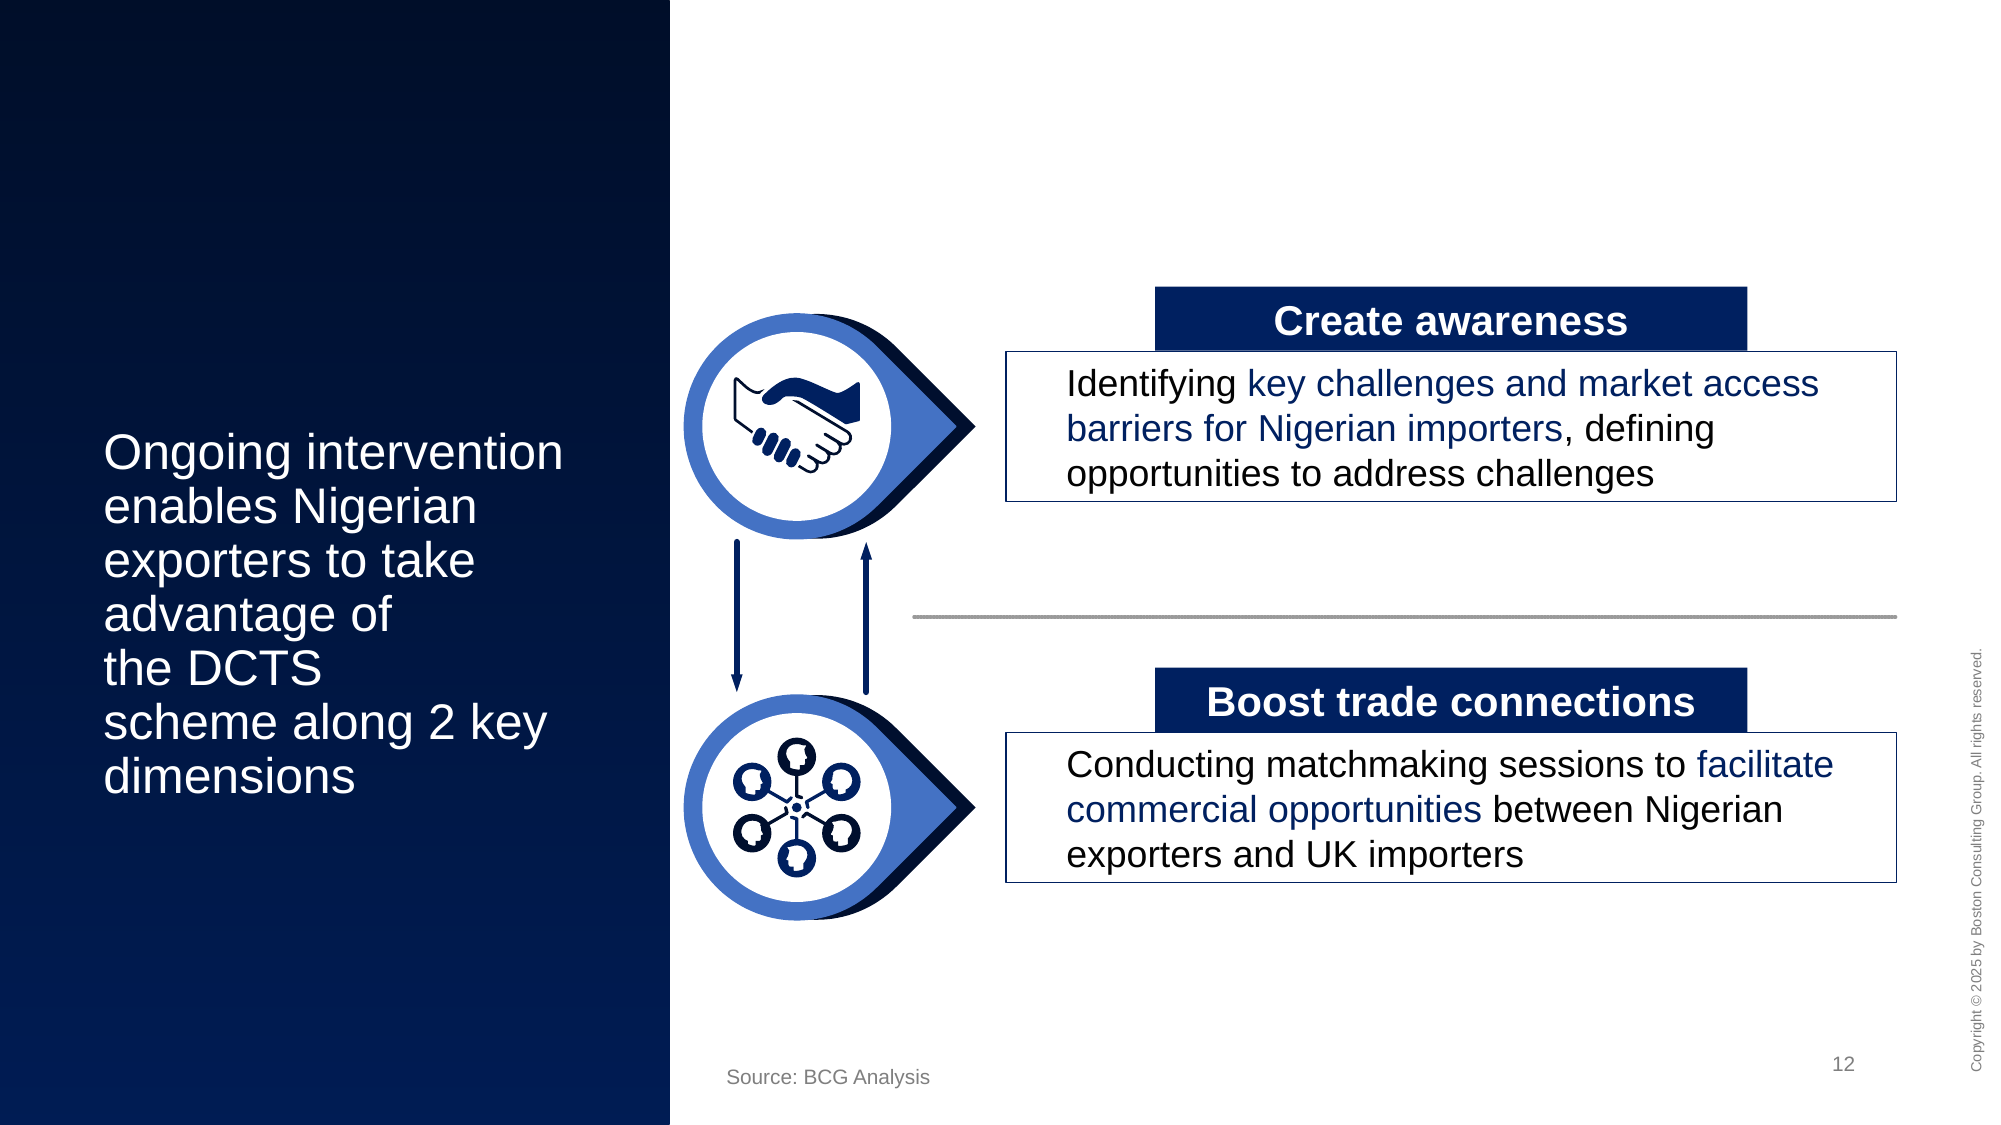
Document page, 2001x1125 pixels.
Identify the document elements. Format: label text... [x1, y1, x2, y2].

text_box Identifying key challenges and market access barriers for Nigerian importers, defining opportunities to address challenges [1006, 351, 1897, 501]
text_box Boost trade connections [1155, 667, 1748, 732]
text_box [684, 695, 976, 920]
text_box Create awareness [1155, 286, 1748, 351]
text_box Conducting matchmaking sessions to facilitate commercial opportunities between Nigerian exporters and UK importers [1006, 732, 1897, 883]
text_box [0, 0, 670, 1125]
text_box [684, 313, 976, 539]
title Ongoing intervention enables Nigerian exporters to take advantage of the DCTS scheme along 2 key dimensions [103, 360, 617, 870]
text_box Source: BCG Analysis [726, 1067, 1850, 1089]
